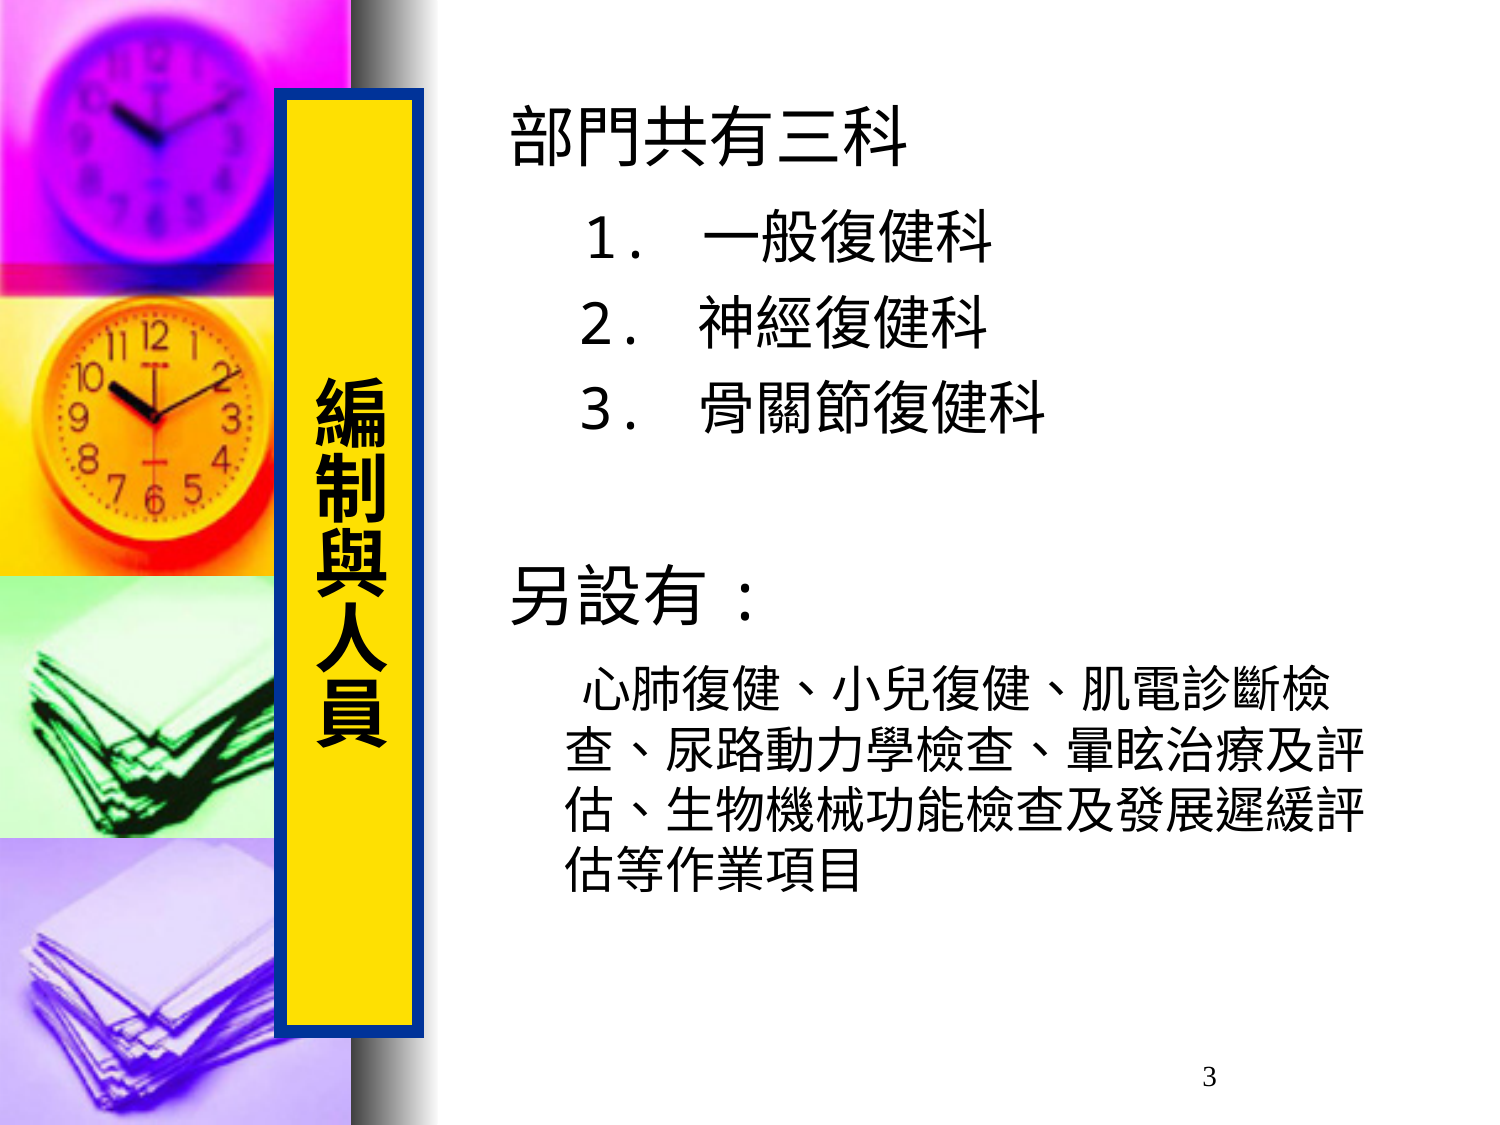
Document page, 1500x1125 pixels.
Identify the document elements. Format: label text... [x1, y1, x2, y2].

text_box [1187, 1050, 1500, 1125]
list 部門共有三科 1. 一般復健科 2. 神經復健科 3. 骨關節復健科 另設有: 心肺復健、小兒復健、肌電診斷檢查、尿路動力學檢查、暈眩治療及評估、生物機械功能檢查及發展遲緩評估等作業項目 [437, 87, 1388, 1026]
title 編制與人員 [280, 93, 419, 1032]
